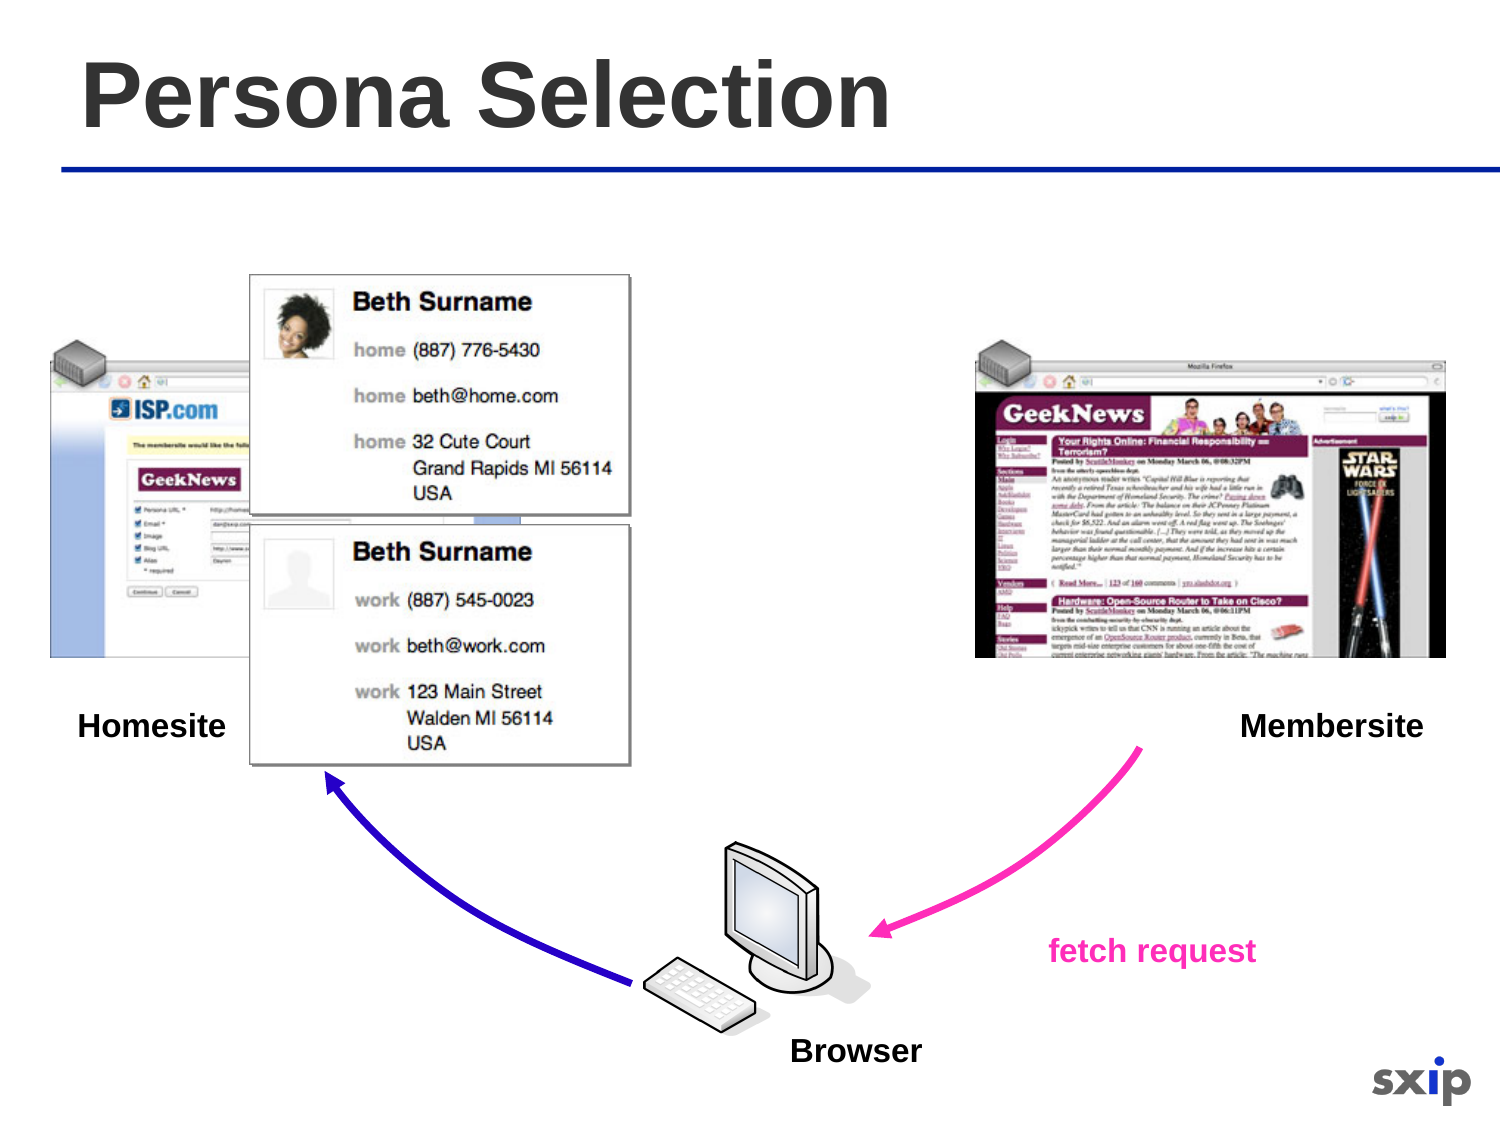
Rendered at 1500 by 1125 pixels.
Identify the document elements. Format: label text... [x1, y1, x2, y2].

picture [643, 841, 871, 1036]
picture [1372, 1056, 1471, 1106]
picture [50, 274, 630, 765]
text_box Browser [774, 1025, 938, 1078]
text_box Homesite [62, 699, 242, 753]
text_box Membersite [1224, 699, 1440, 753]
picture [975, 337, 1446, 659]
text_box fetch request [1033, 924, 1272, 978]
title Persona Selection [61, 38, 1495, 152]
